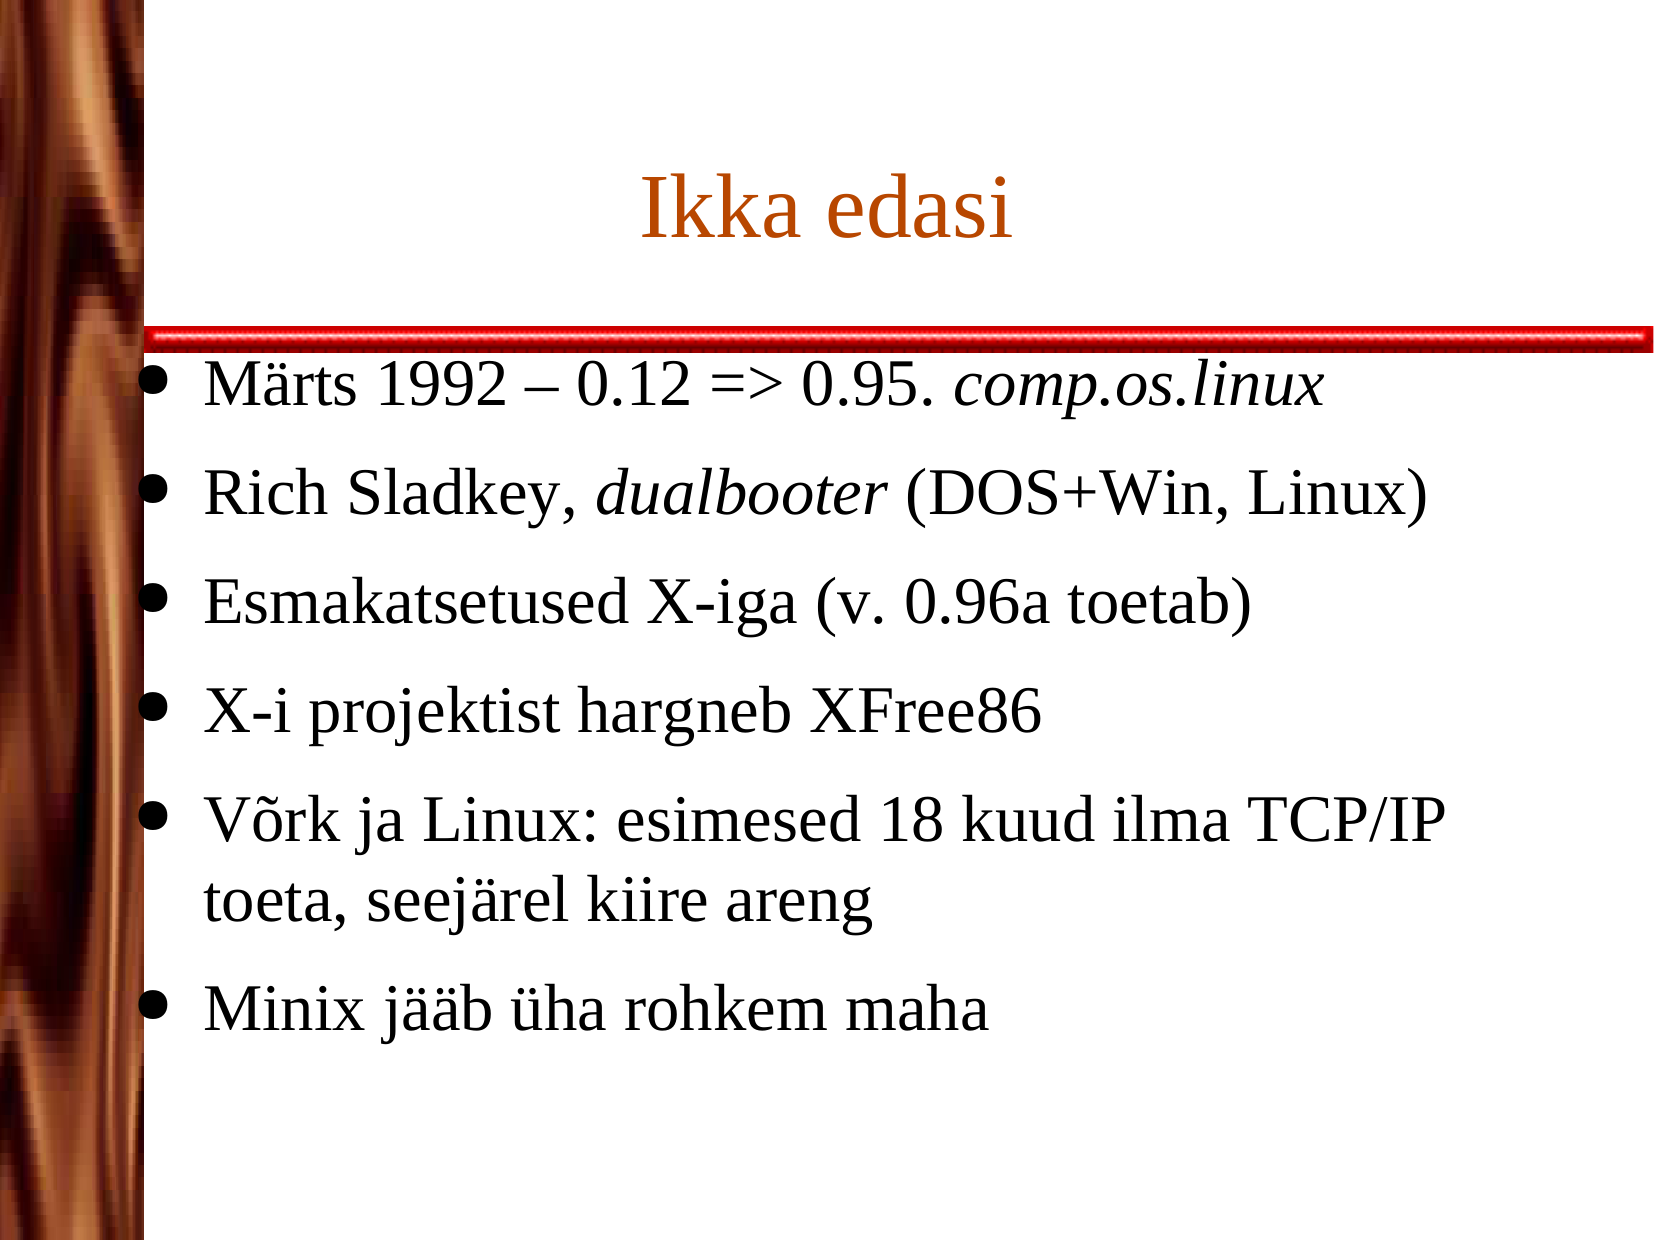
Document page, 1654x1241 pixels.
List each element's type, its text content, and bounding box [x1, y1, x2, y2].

title Ikka edasi [121, 100, 1533, 312]
picture [0, 0, 1654, 1240]
list Märts 1992 – 0.12 => 0.95. comp.os.linux Rich Sladkey, dualbooter (DOS+Win, Linux) Esmakatsetused X-iga (v. 0.96a toetab) X-i projektist hargneb XFree86 Võrk ja Linux: esimesed 18 kuud ilma TCP/IP toeta, seejärel kiire areng Minix jääb üha rohkem maha [121, 344, 1533, 1126]
